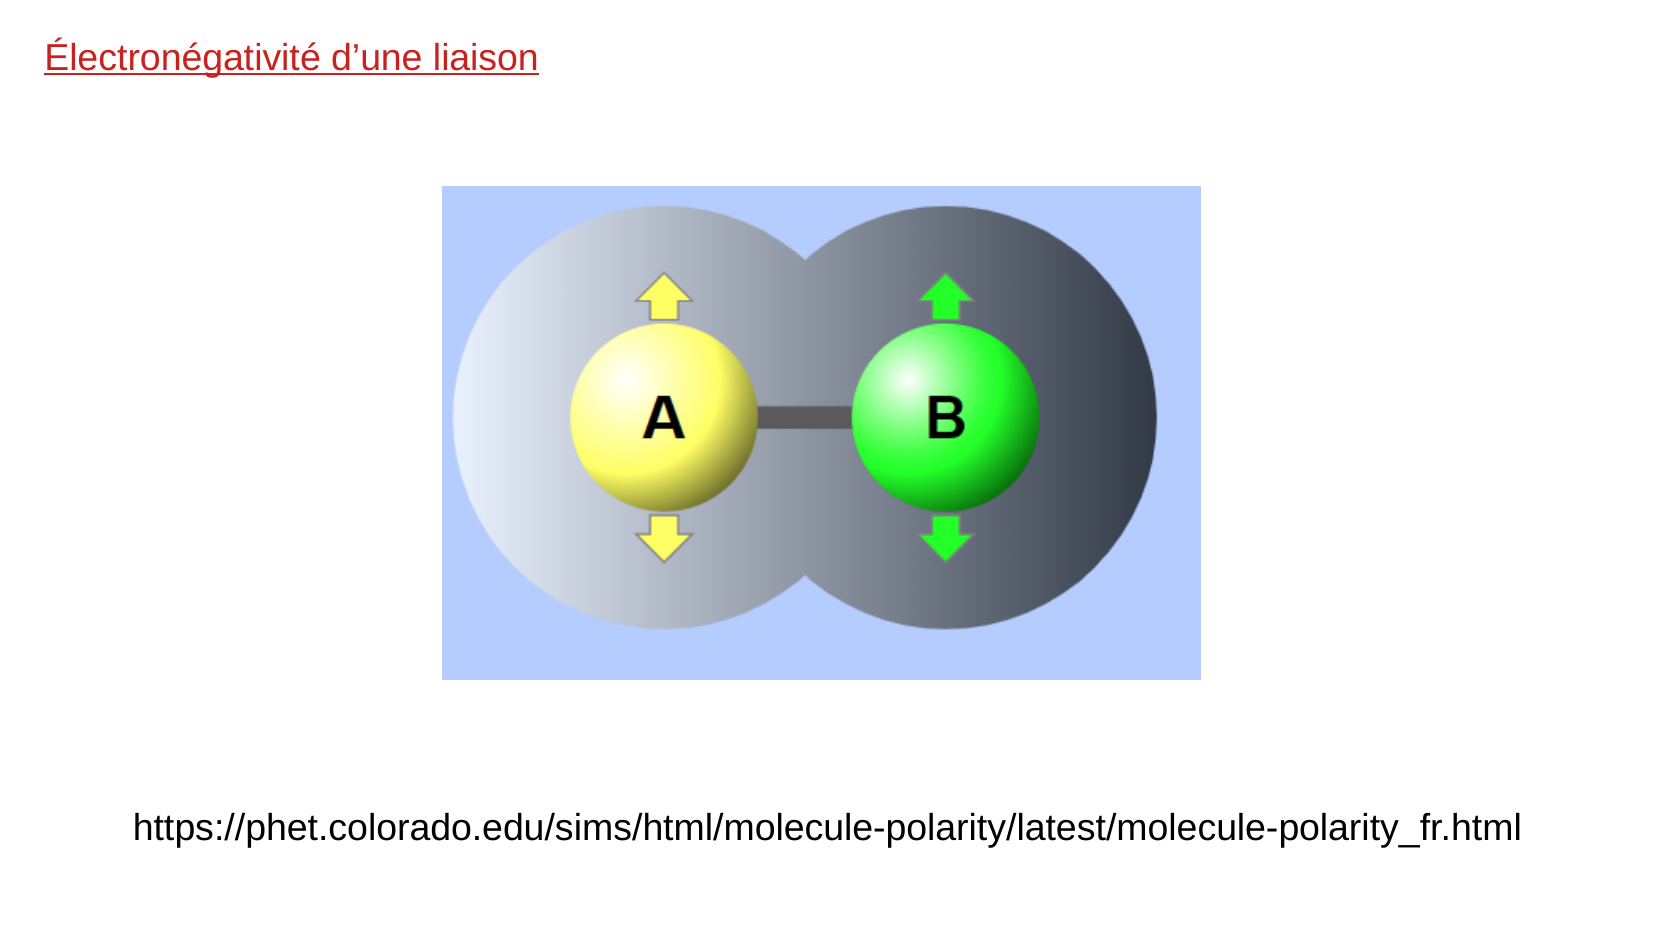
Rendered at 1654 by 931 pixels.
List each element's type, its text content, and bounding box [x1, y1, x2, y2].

picture [442, 186, 1201, 680]
text_box https://phet.colorado.edu/sims/html/molecule-polarity/latest/molecule-polarity_fr.html [118, 799, 1538, 857]
text_box Électronégativité d’une liaison [29, 29, 1004, 87]
